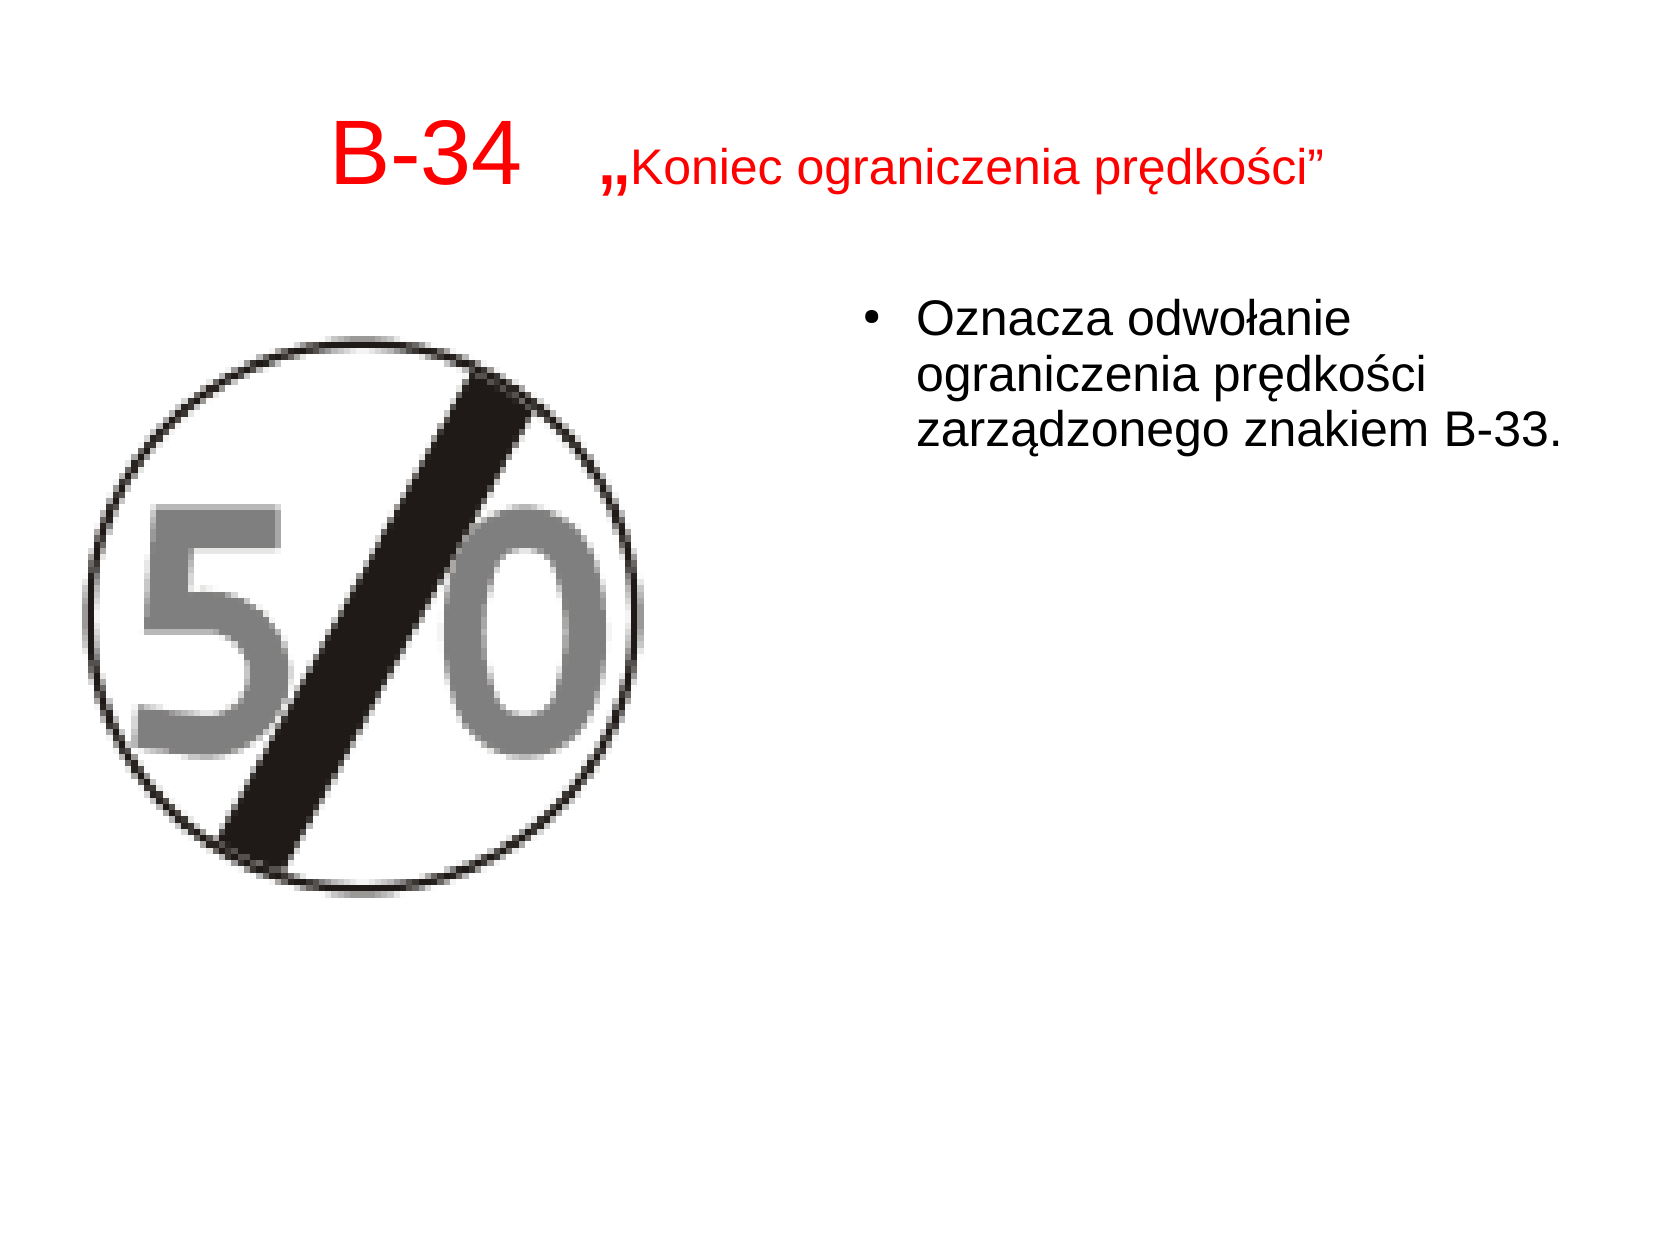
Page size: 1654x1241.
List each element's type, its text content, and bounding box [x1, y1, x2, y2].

picture [82, 336, 644, 898]
title B-34 „Koniec ograniczenia prędkości” [82, 56, 1571, 250]
list Oznacza odwołanie ograniczenia prędkości zarządzonego znakiem B-33. [845, 290, 1572, 1094]
